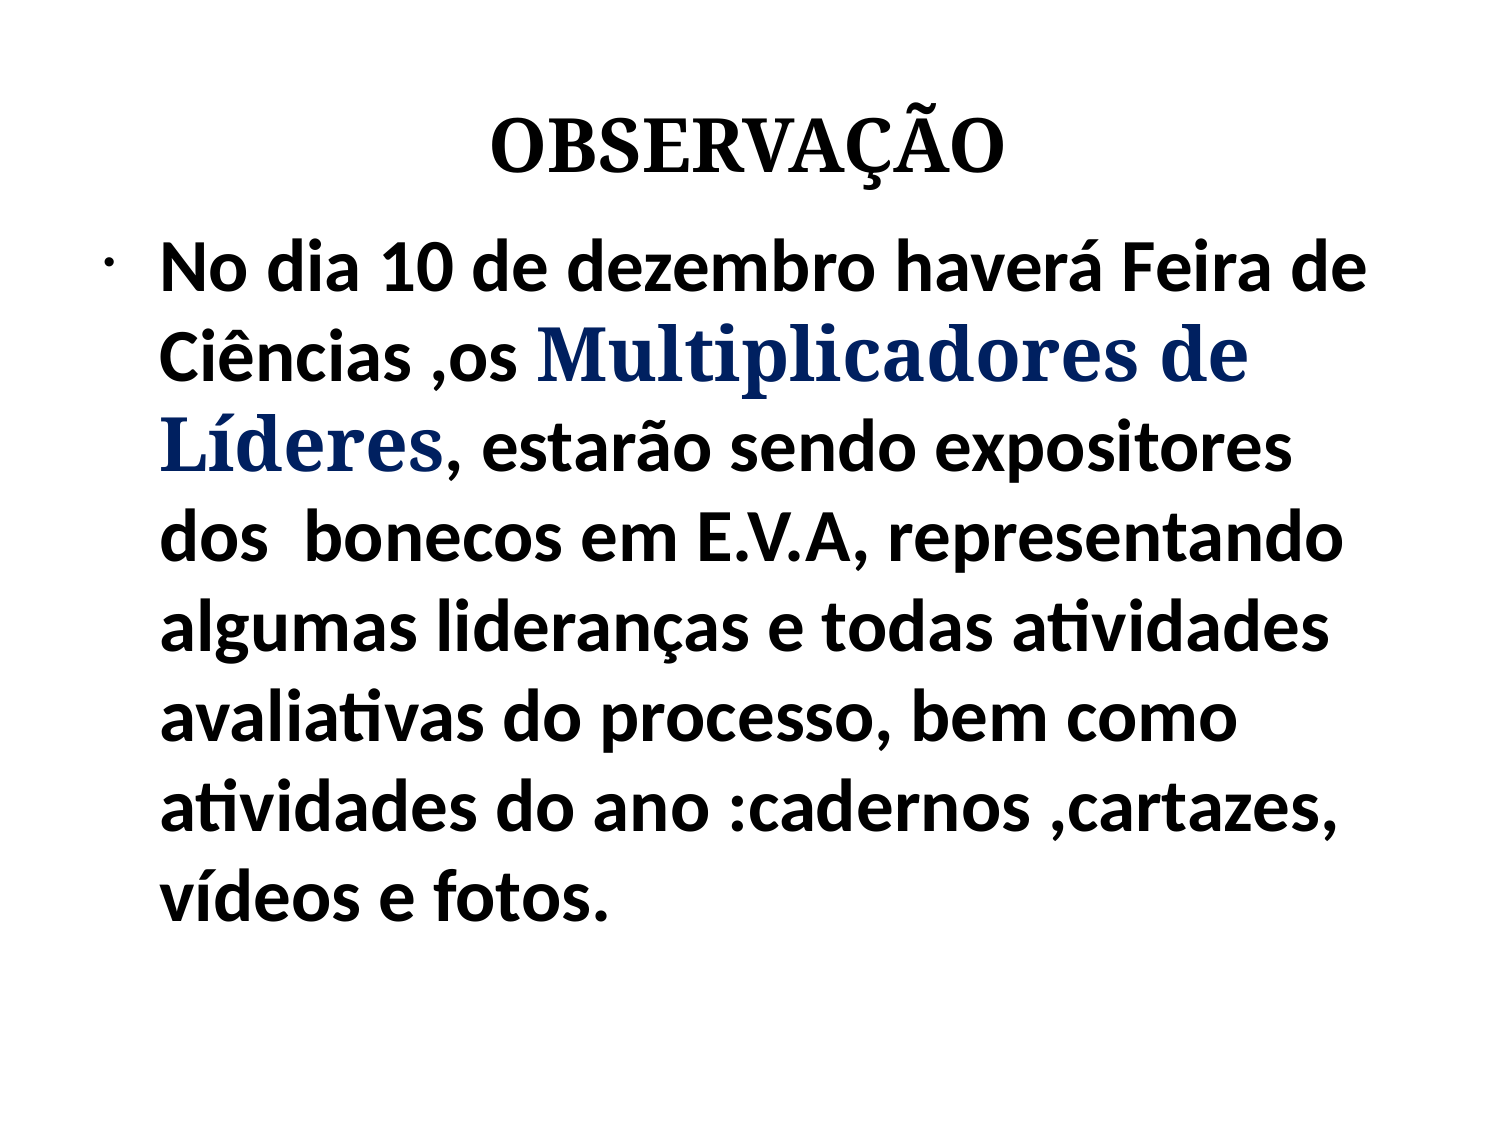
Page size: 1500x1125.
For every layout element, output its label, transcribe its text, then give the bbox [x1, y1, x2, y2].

list OBSERVAÇÃO No dia 10 de dezembro haverá Feira de Ciências ,os Multiplicadores de Líderes, estarão sendo expositores dos bonecos em E.V.A, representando algumas lideranças e todas atividades avaliativas do processo, bem como atividades do ano :cadernos ,cartazes, vídeos e fotos. [88, 90, 1425, 1005]
